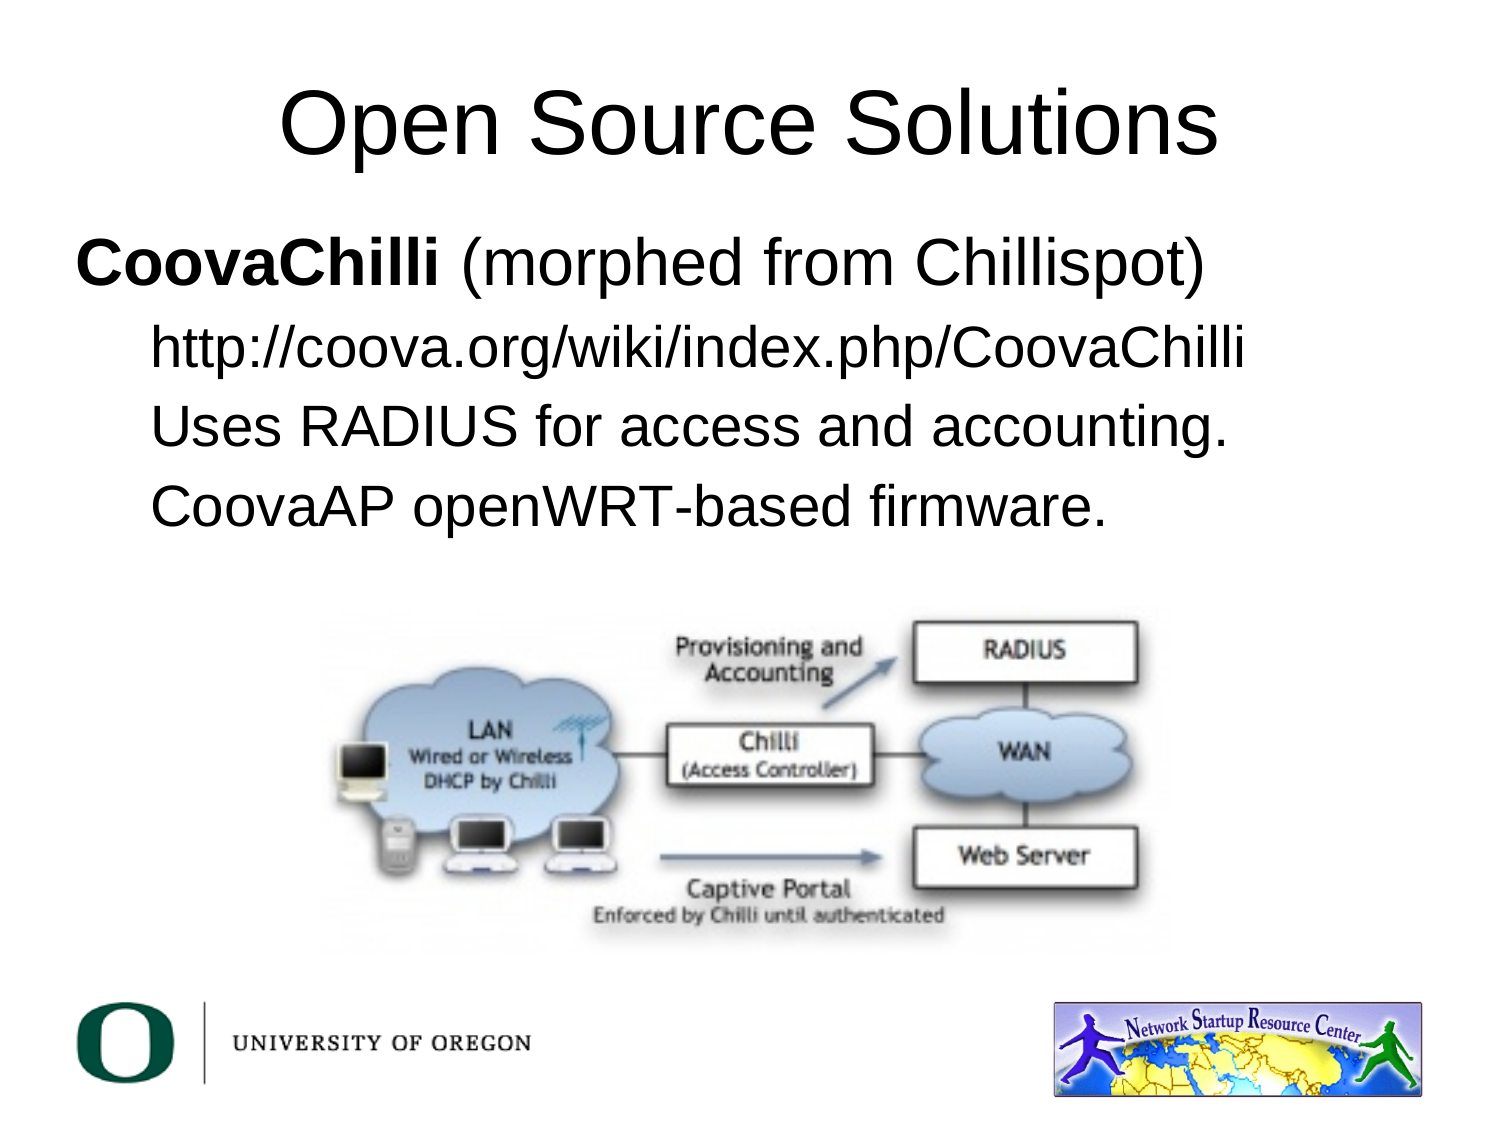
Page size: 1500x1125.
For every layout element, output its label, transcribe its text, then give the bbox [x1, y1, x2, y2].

picture [62, 998, 546, 1088]
picture [321, 605, 1171, 954]
list CoovaChilli (morphed from Chillispot) http://coova.org/wiki/index.php/CoovaChilli Uses RADIUS for access and accounting. CoovaAP openWRT-based firmware. [75, 224, 1426, 948]
picture [1050, 999, 1426, 1100]
title Open Source Solutions [75, 45, 1426, 201]
